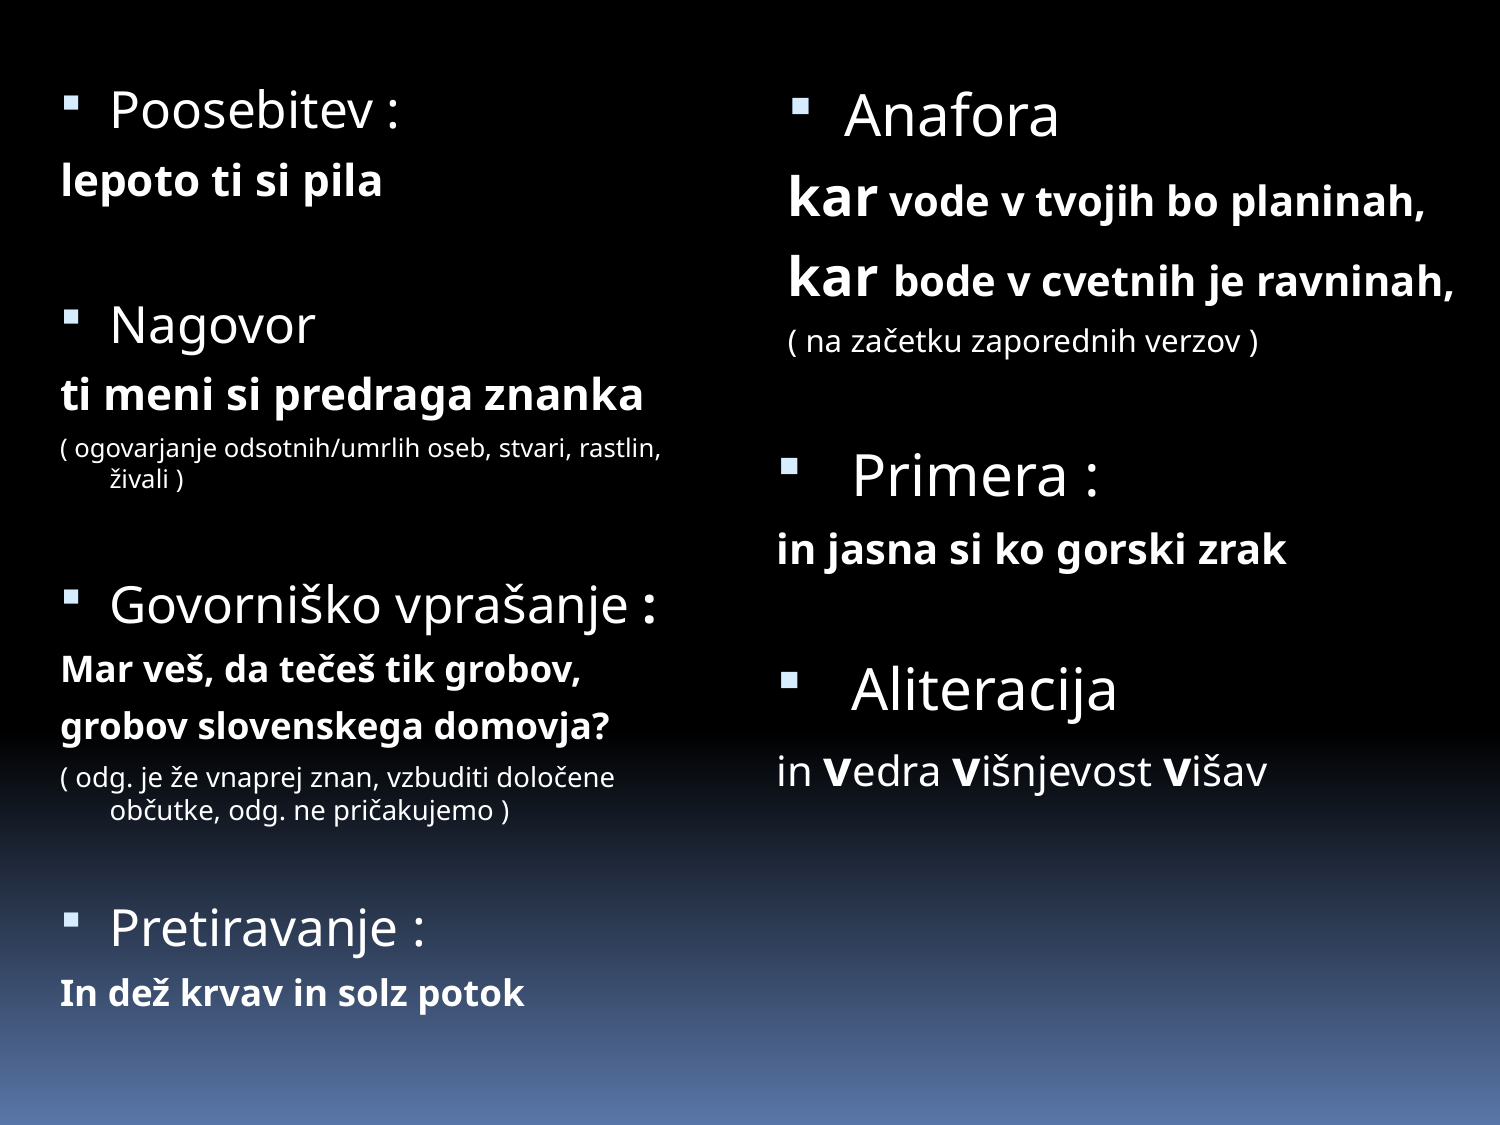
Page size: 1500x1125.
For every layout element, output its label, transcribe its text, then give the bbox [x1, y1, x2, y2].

list Anafora kar vode v tvojih bo planinah, kar bode v cvetnih je ravninah, ( na začetku zaporednih verzov ) Primera : in jasna si ko gorski zrak Aliteracija in vedra višnjevost višav [761, 70, 1477, 1067]
list Poosebitev : lepoto ti si pila Nagovor ti meni si predraga znanka ( ogovarjanje odsotnih/umrlih oseb, stvari, rastlin, živali ) Govorniško vprašanje : Mar veš, da tečeš tik grobov, grobov slovenskega domovja? ( odg. je že vnaprej znan, vzbuditi določene občutke, odg. ne pričakujemo ) Pretiravanje : In dež krvav in solz potok [35, 70, 739, 1067]
